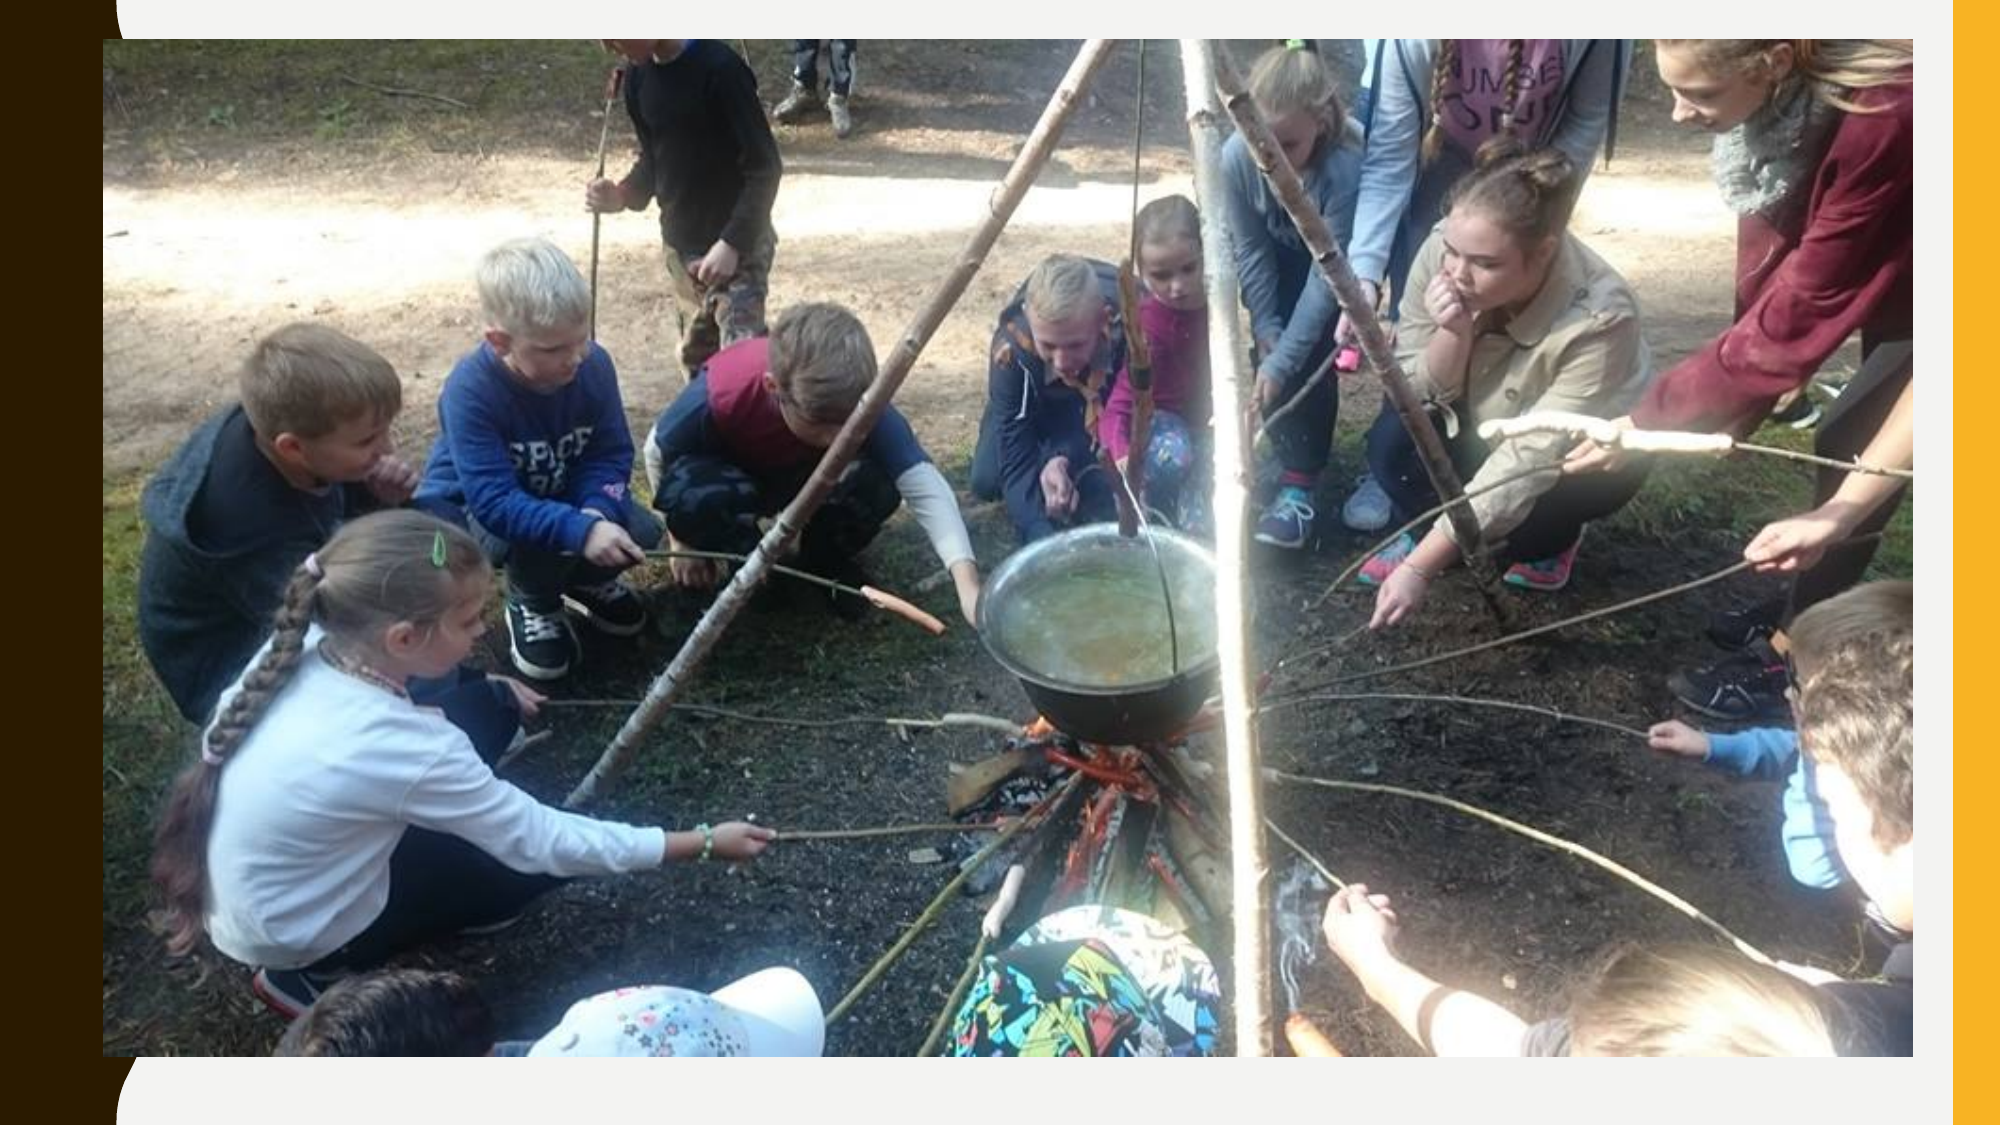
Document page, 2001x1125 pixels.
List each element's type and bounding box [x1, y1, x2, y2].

picture [103, 39, 1913, 1057]
